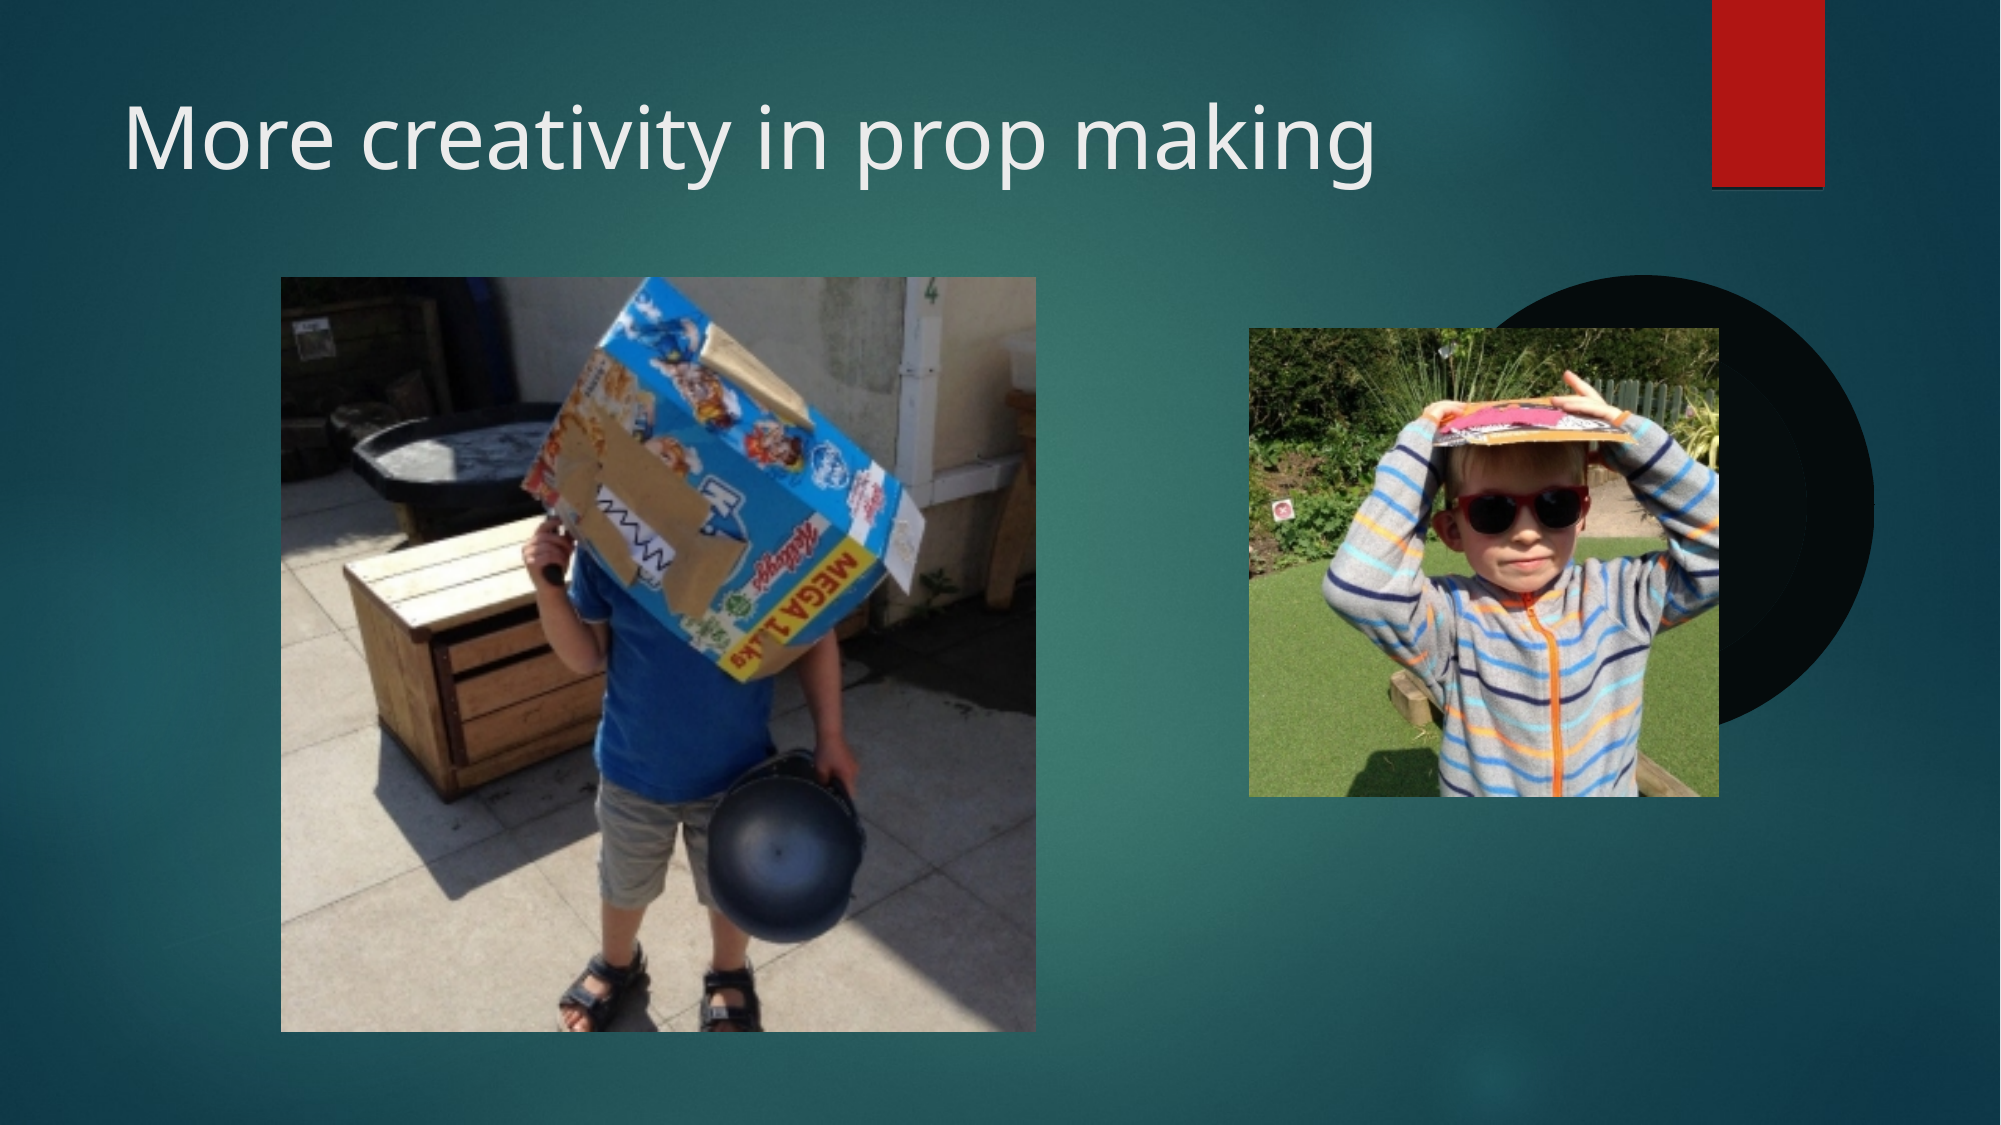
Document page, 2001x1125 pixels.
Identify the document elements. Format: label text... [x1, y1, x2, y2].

picture [281, 277, 1036, 1032]
title More creativity in prop making [106, 74, 1649, 304]
picture [1249, 328, 1719, 797]
